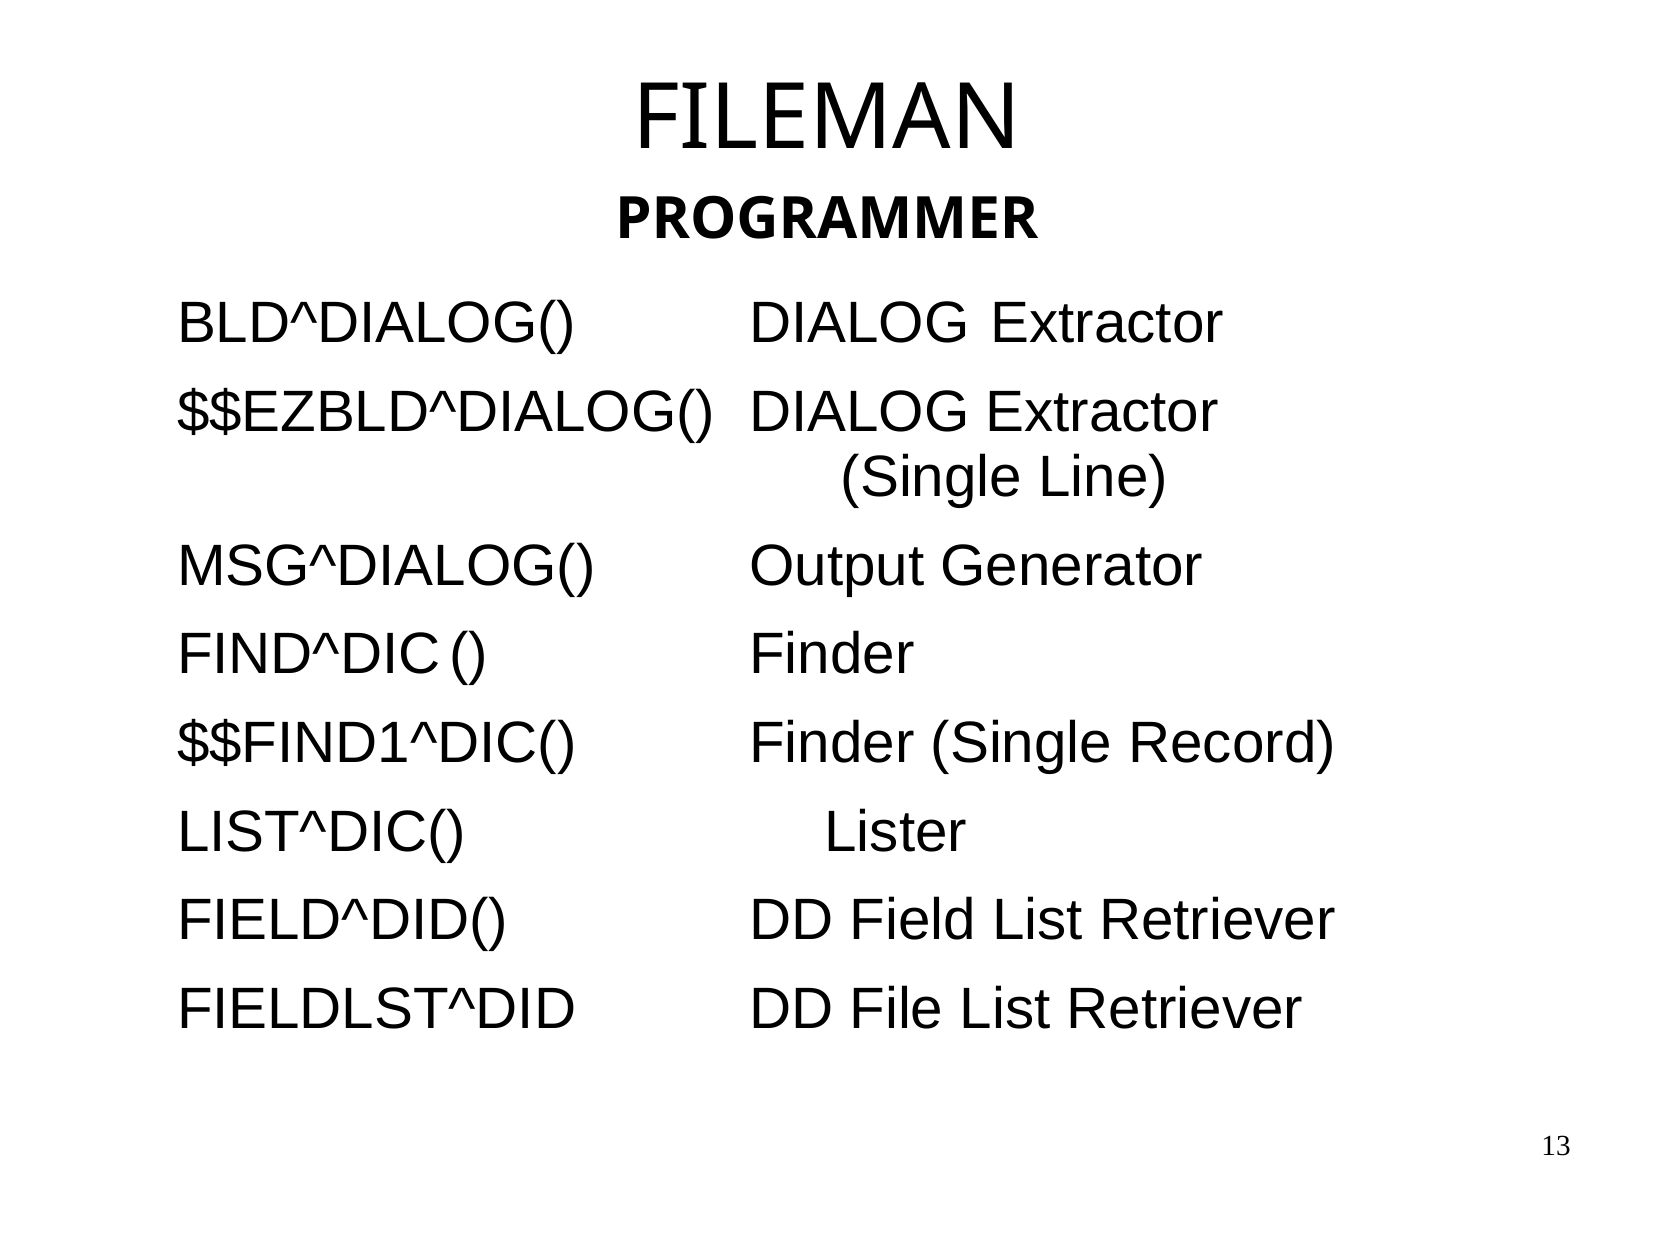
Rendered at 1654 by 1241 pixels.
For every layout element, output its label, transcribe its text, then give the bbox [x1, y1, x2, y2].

title FILEMAN PROGRAMMER [82, 47, 1571, 259]
list BLD^DIALOG() DIALOG Extractor $$EZBLD^DIALOG() DIALOG Extractor (Single Line) MSG^DIALOG() Output Generator FIND^DIC () Finder $$FIND1^DIC() Finder (Single Record) LIST^DIC() Lister FIELD^DID() DD Field List Retriever FIELDLST^DID DD File List Retriever [82, 290, 1571, 1094]
